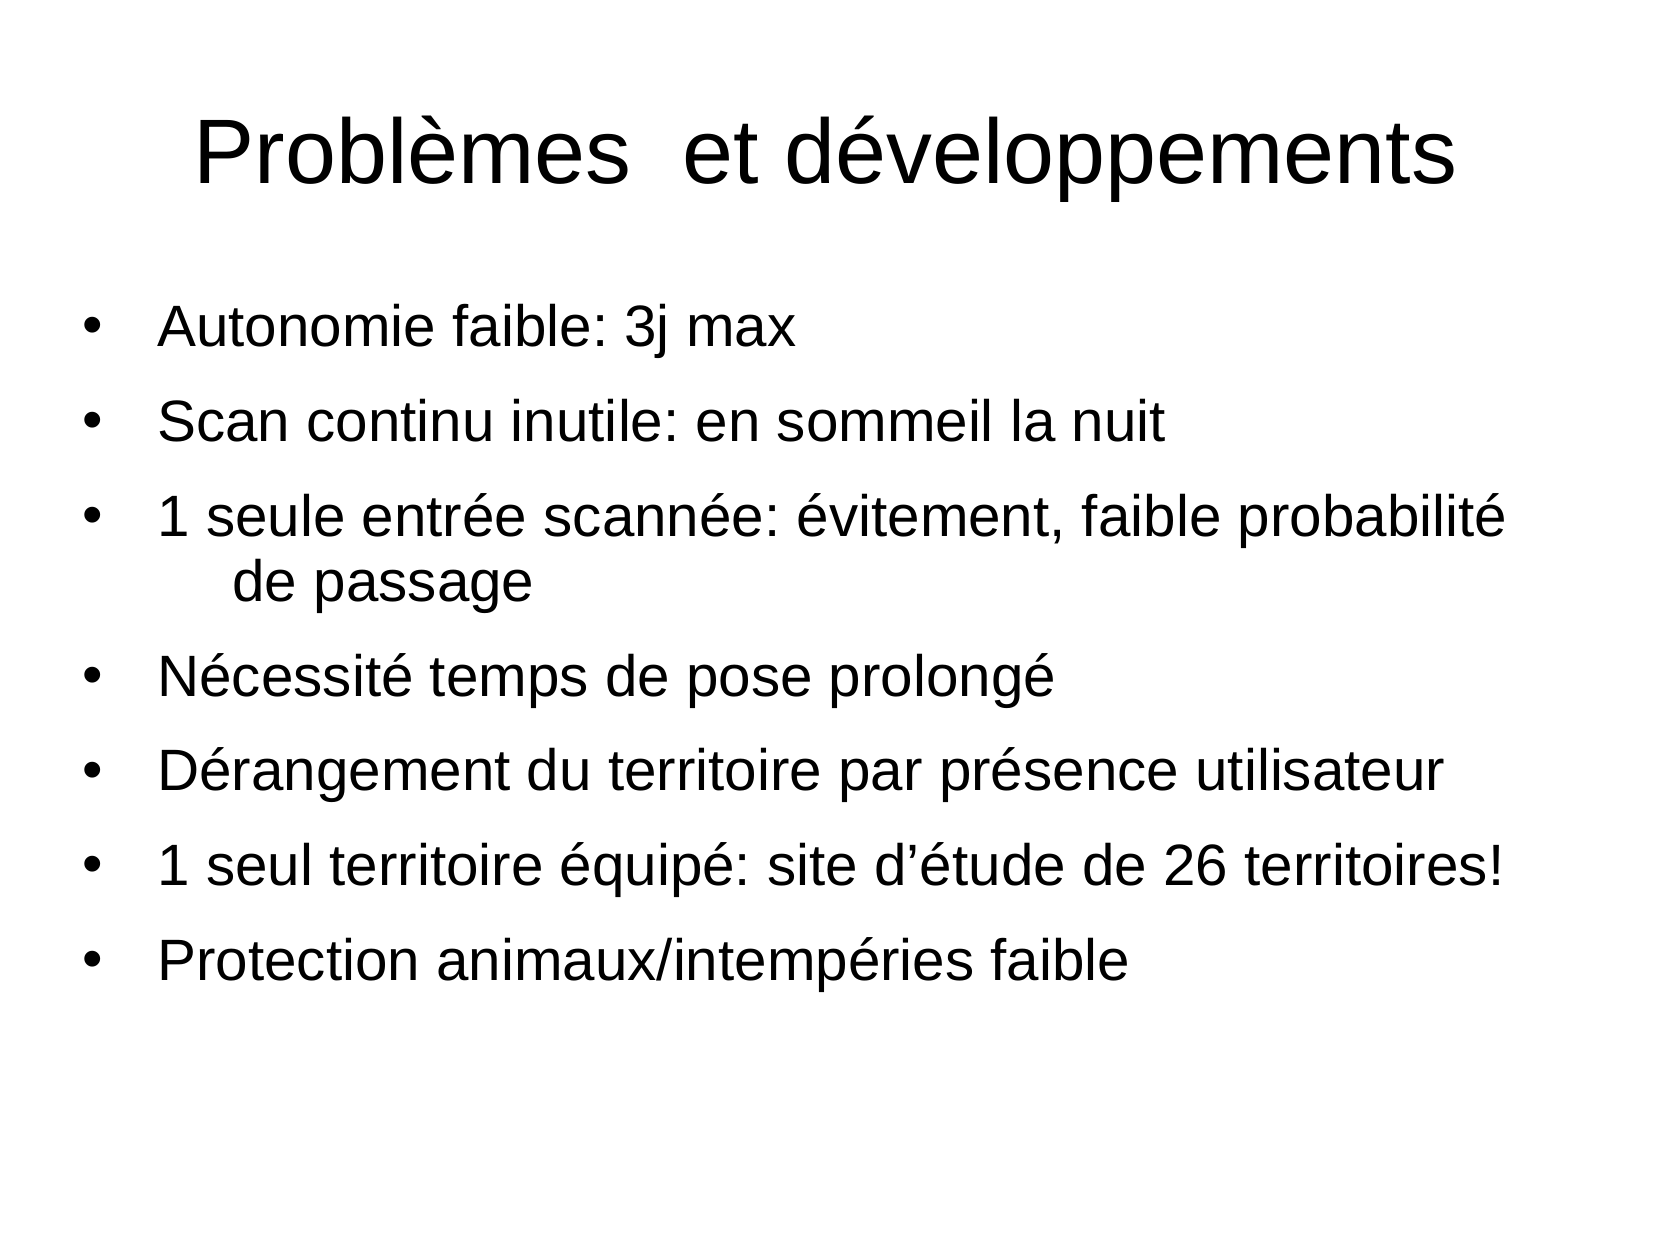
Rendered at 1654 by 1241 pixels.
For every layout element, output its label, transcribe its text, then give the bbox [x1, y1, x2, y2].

list Autonomie faible: 3j max Scan continu inutile: en sommeil la nuit 1 seule entrée scannée: évitement, faible probabilité de passage Nécessité temps de pose prolongé Dérangement du territoire par présence utilisateur 1 seul territoire équipé: site d’étude de 26 territoires! Protection animaux/intempéries faible [82, 290, 1538, 1010]
title Problèmes et développements [82, 49, 1571, 257]
